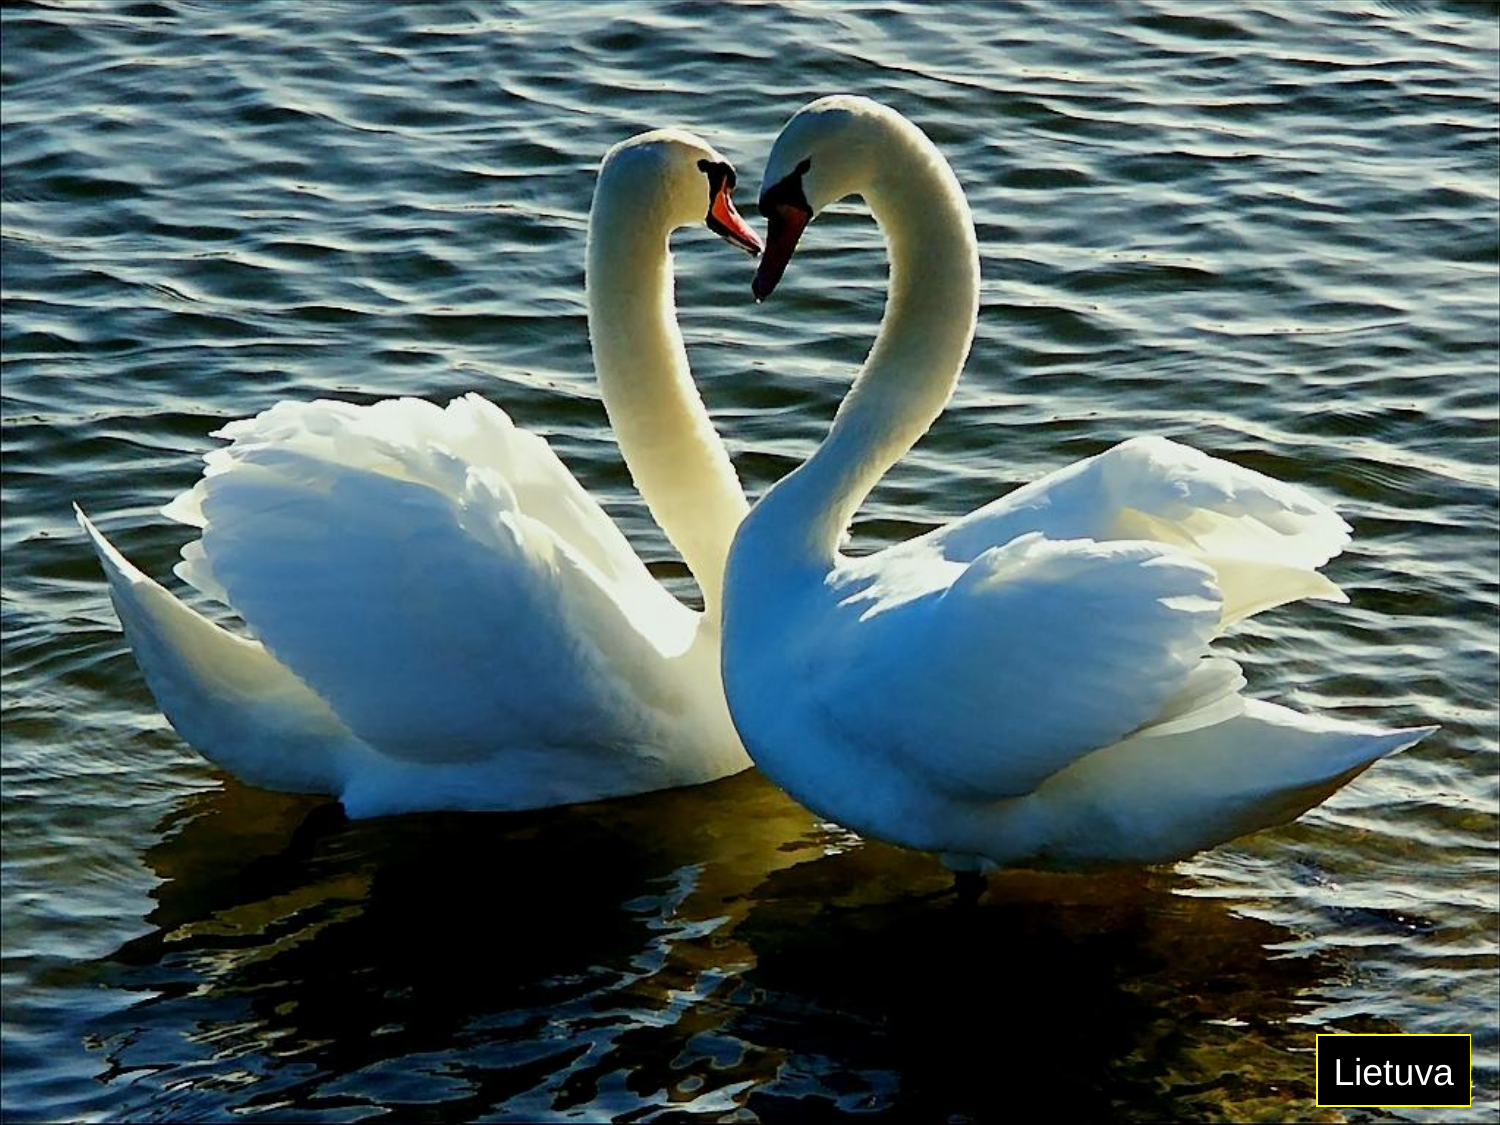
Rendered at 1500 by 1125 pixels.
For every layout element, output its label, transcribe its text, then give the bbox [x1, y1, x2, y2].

picture [0, 0, 1500, 1125]
text_box Lietuva [1317, 1035, 1471, 1106]
